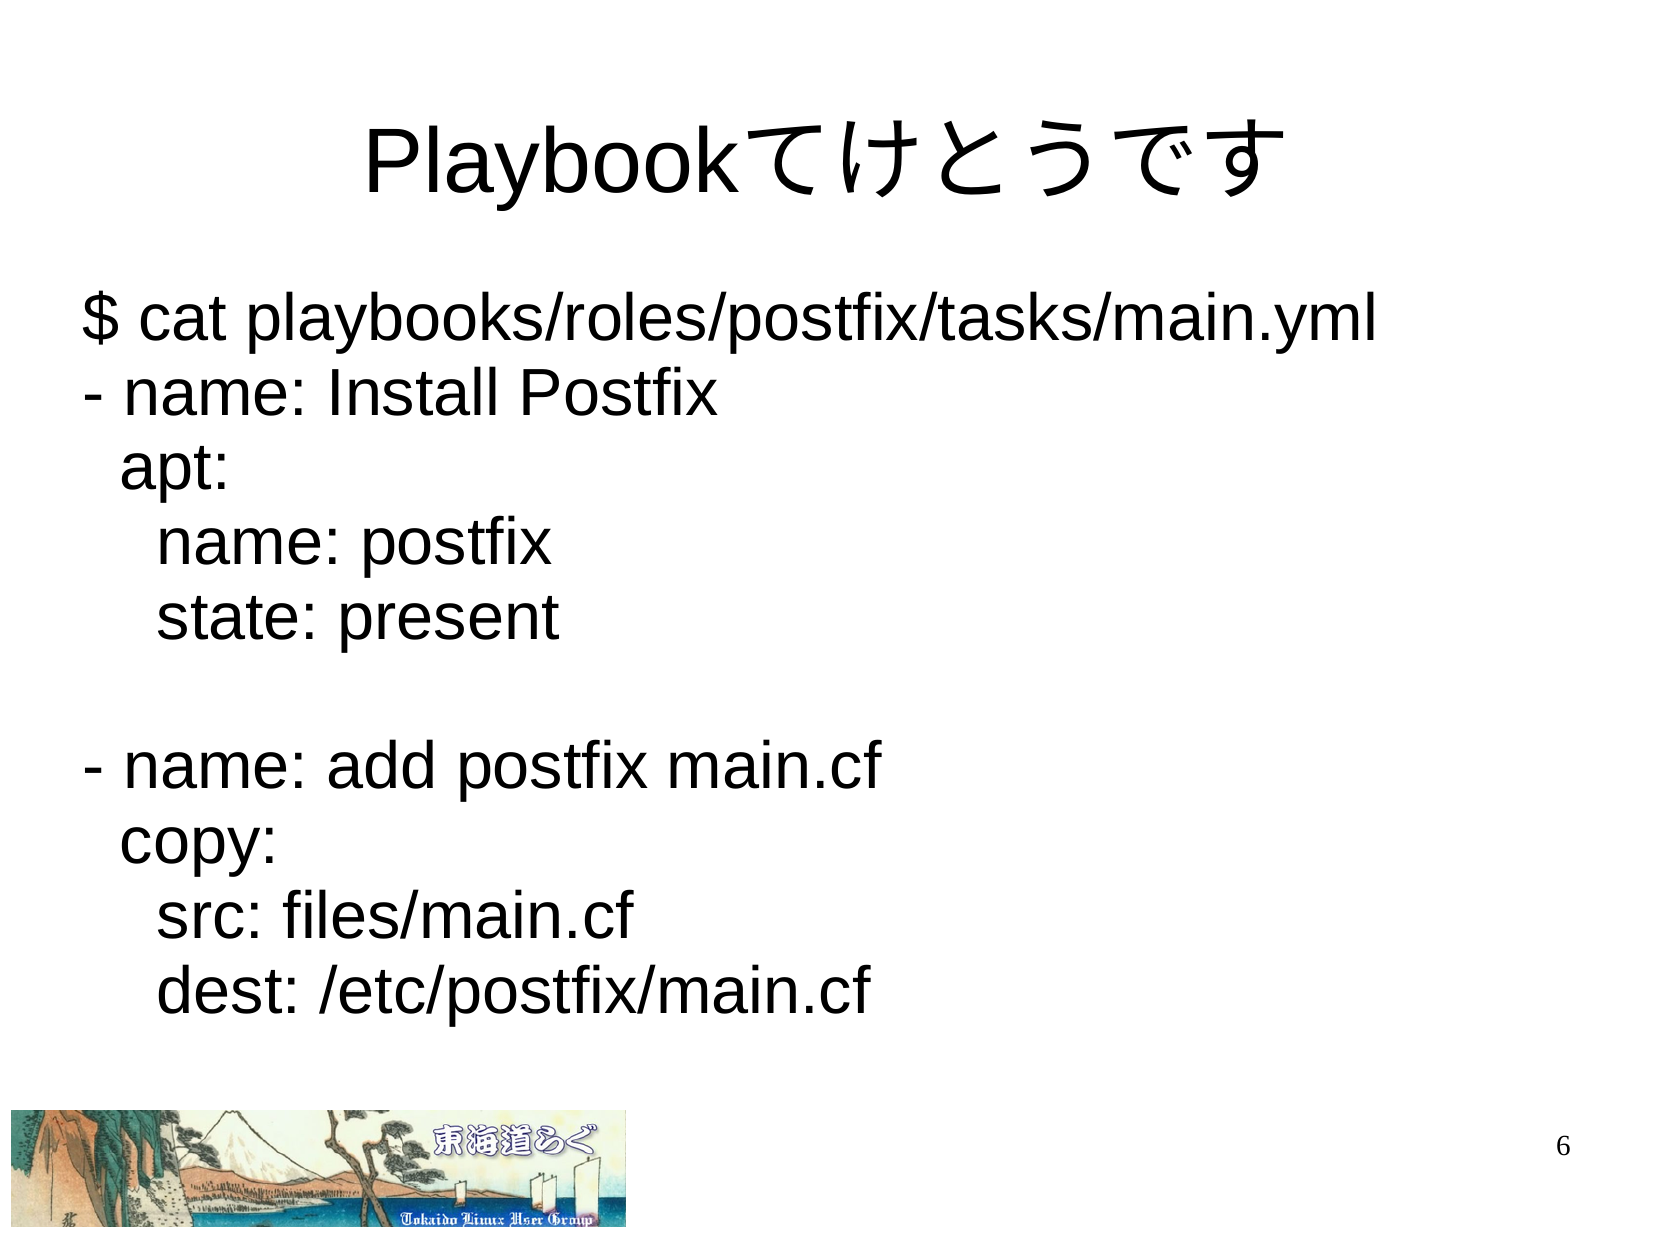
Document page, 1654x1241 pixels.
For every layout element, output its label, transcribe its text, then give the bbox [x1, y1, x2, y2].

subtitle $ cat playbooks/roles/postfix/tasks/main.yml - name: Install Postfix apt: name: postfix state: present - name: add postfix main.cf copy: src: files/main.cf dest: /etc/postfix/main.cf [82, 279, 1571, 1052]
title Playbookてけとうです [82, 49, 1571, 257]
picture [11, 1110, 626, 1227]
